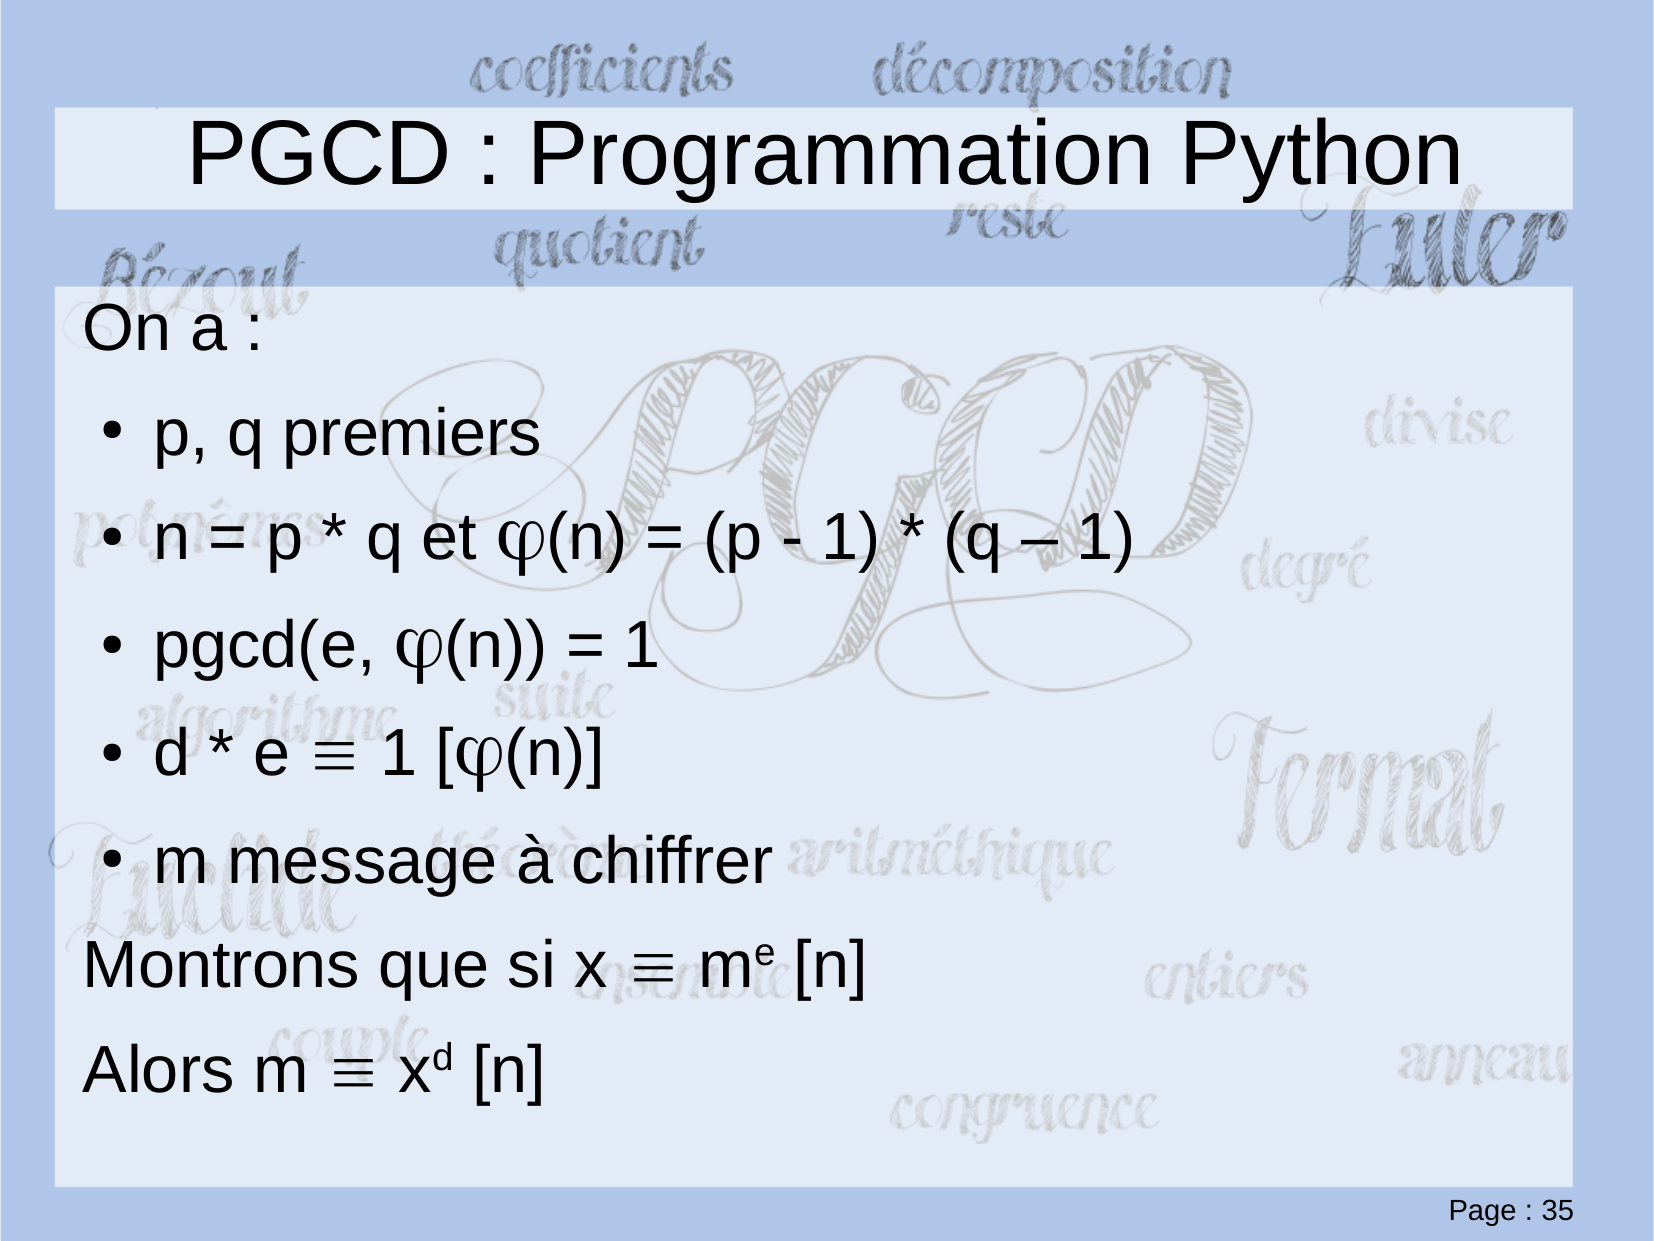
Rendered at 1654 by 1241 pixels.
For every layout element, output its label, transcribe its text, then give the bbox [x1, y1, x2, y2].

list On a : p, q premiers n = p * q et j(n) = (p - 1) * (q – 1) pgcd(e, j(n)) = 1 d * e º 1 [j(n)] m message à chiffrer Montrons que si x º me [n] Alors m º xd [n] [82, 290, 1571, 1182]
picture [0, 0, 1654, 1241]
title PGCD : Programmation Python [82, 49, 1571, 257]
